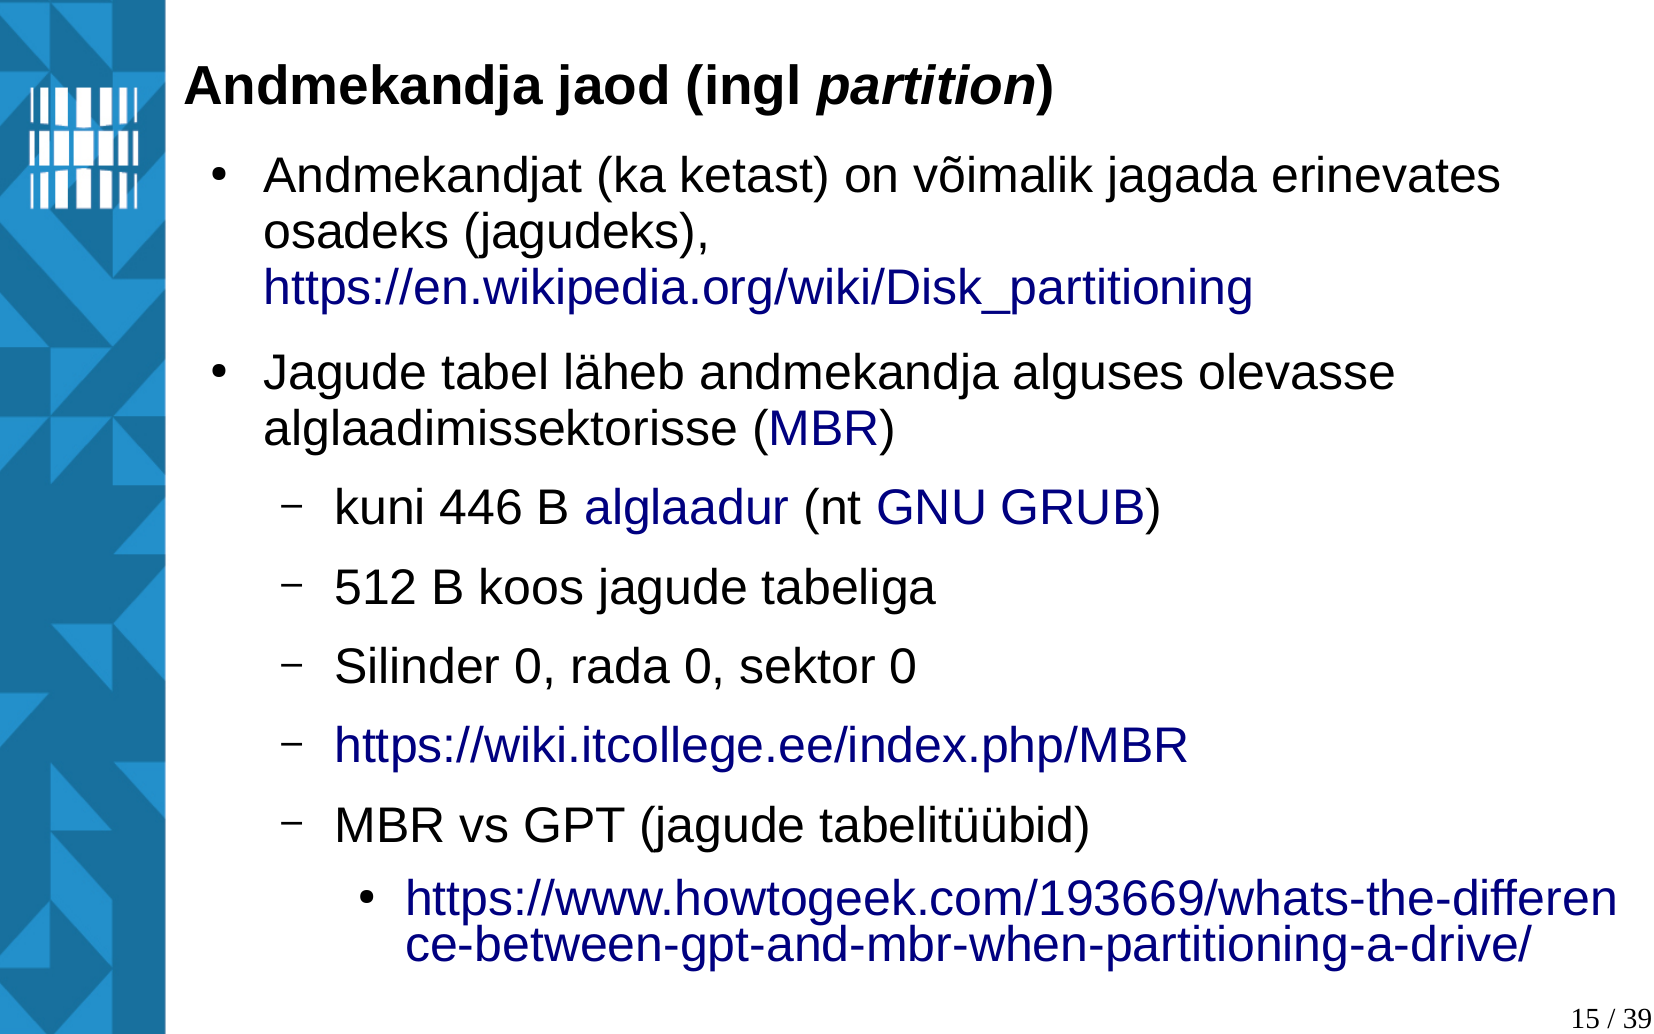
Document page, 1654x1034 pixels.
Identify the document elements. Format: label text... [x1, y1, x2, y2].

title Andmekandja jaod (ingl partition) [183, 34, 1625, 137]
list Andmekandjat (ka ketast) on võimalik jagada erinevates osadeks (jagudeks), https://en.wikipedia.org/wiki/Disk_partitioning Jagude tabel läheb andmekandja alguses olevasse alglaadimissektorisse (MBR) kuni 446 B alglaadur (nt GNU GRUB) 512 B koos jagude tabeliga Silinder 0, rada 0, sektor 0 https://wiki.itcollege.ee/index.php/MBR MBR vs GPT (jagude tabelitüübid) https://www.howtogeek.com/193669/whats-the-difference-between-gpt-and-mbr-when-partitioning-a-drive/ [192, 147, 1625, 1004]
